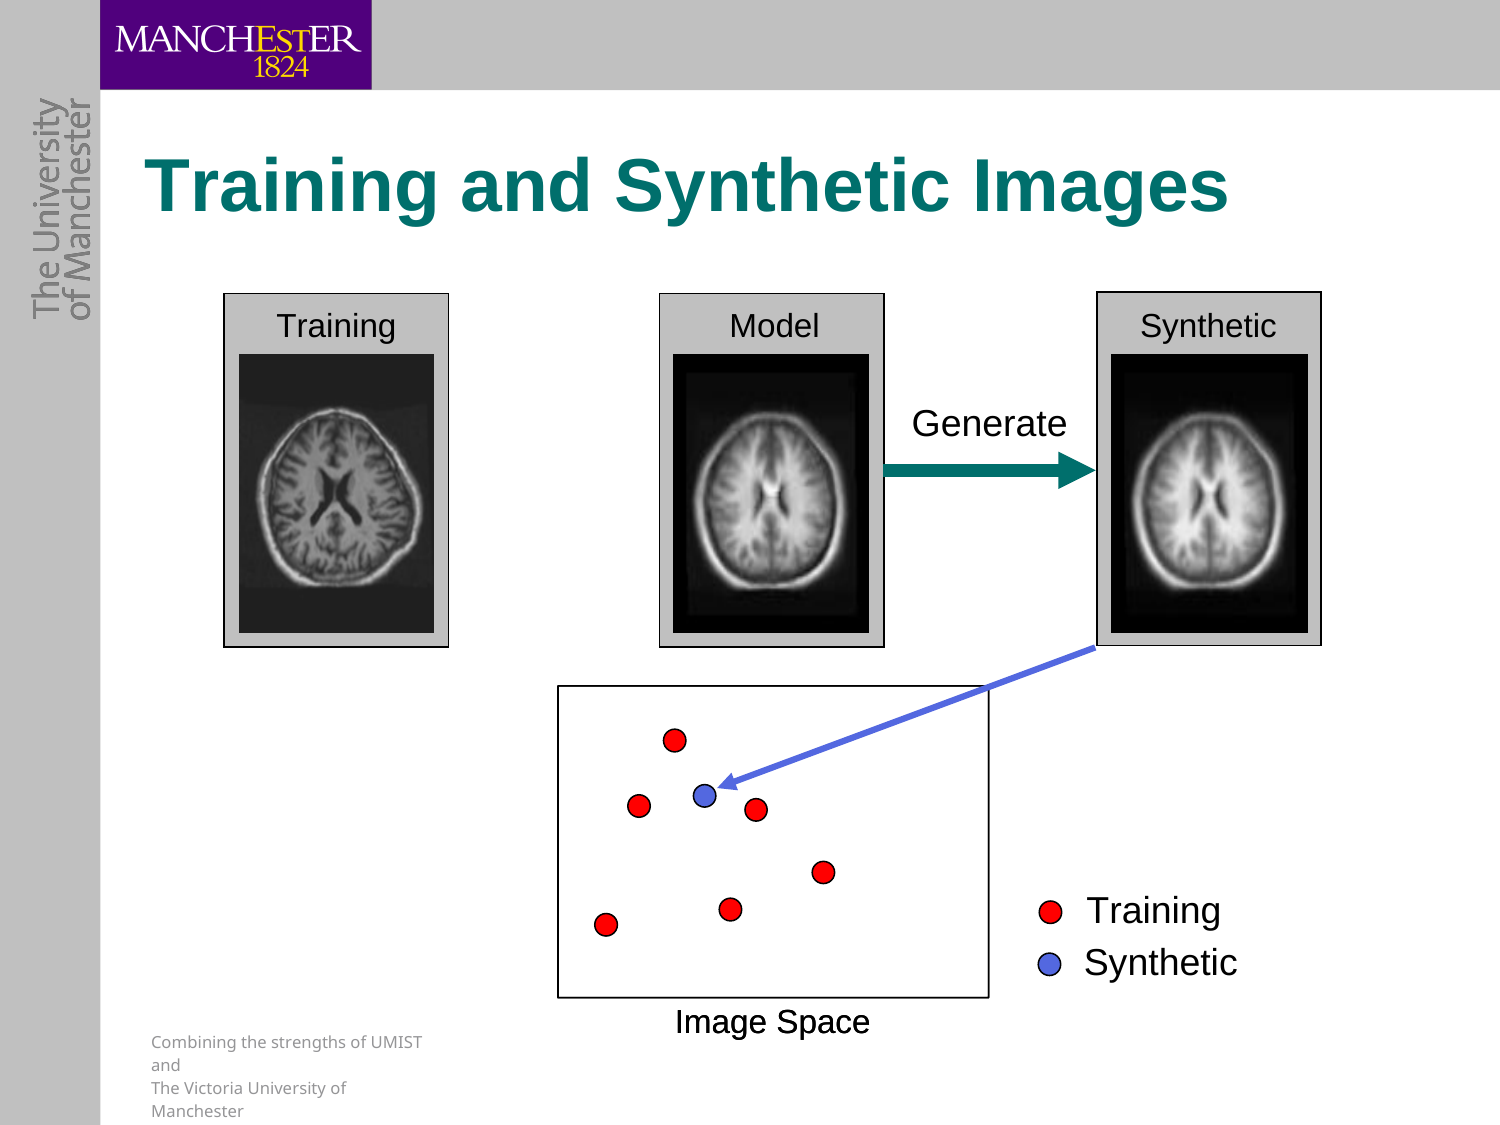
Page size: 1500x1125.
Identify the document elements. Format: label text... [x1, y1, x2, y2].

text_box [719, 898, 742, 921]
text_box [659, 293, 884, 647]
text_box [1039, 901, 1062, 924]
text_box [627, 794, 651, 818]
text_box [594, 913, 618, 937]
text_box [663, 729, 686, 752]
picture [673, 354, 869, 633]
text_box Model [714, 299, 835, 353]
text_box [744, 798, 768, 822]
picture [239, 354, 434, 633]
text_box Image Space [660, 995, 887, 1049]
text_box Generate [896, 395, 1084, 453]
text_box Training [1071, 884, 1238, 936]
text_box [224, 293, 449, 647]
text_box [812, 861, 835, 884]
title Training and Synthetic Images [129, 120, 1406, 251]
text_box [1096, 291, 1322, 646]
picture [1111, 354, 1308, 633]
text_box [1038, 953, 1061, 976]
text_box Synthetic [1125, 299, 1293, 353]
picture [0, 0, 372, 320]
text_box Synthetic [1069, 936, 1254, 991]
text_box [693, 784, 716, 808]
text_box Training [261, 299, 412, 353]
